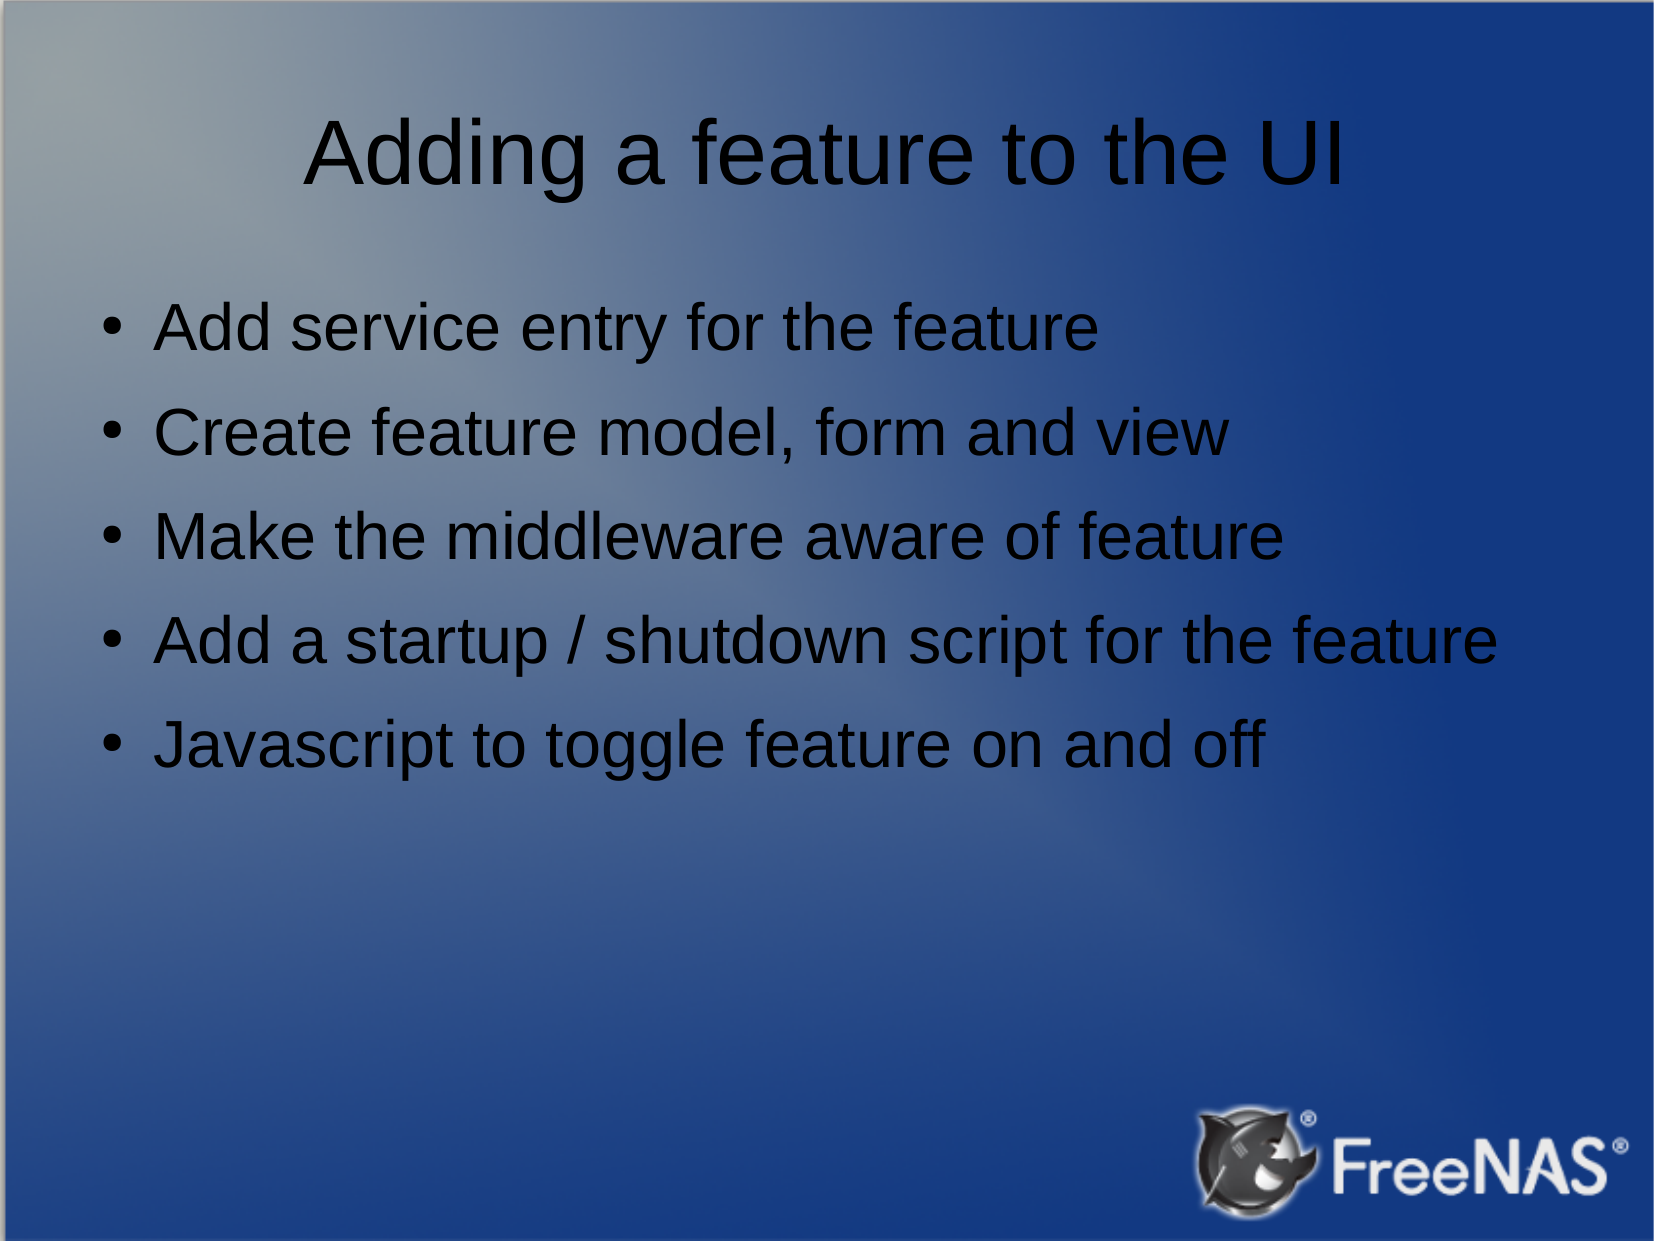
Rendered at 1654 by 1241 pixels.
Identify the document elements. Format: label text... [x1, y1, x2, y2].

picture [0, 0, 1654, 1241]
title Adding a feature to the UI [82, 49, 1571, 257]
list Add service entry for the feature Create feature model, form and view Make the middleware aware of feature Add a startup / shutdown script for the feature Javascript to toggle feature on and off [82, 290, 1571, 1010]
